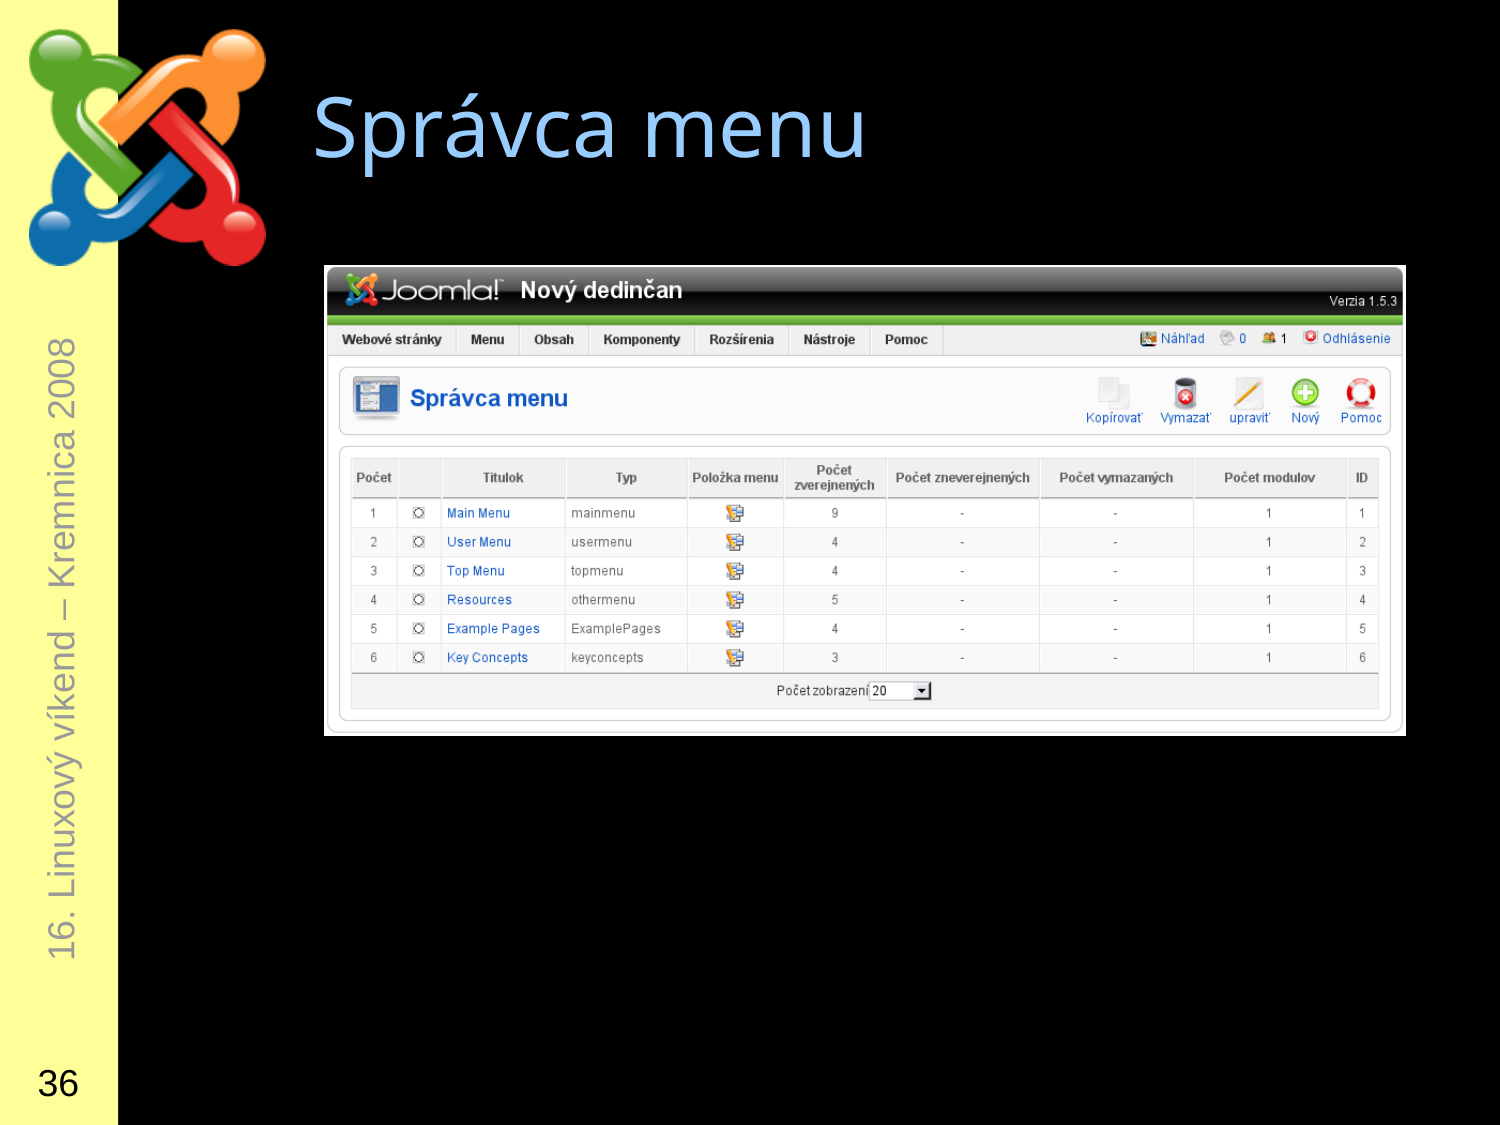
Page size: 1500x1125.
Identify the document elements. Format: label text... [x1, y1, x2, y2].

title Správca menu [312, 24, 1450, 226]
picture [29, 29, 266, 266]
picture [324, 265, 1406, 736]
